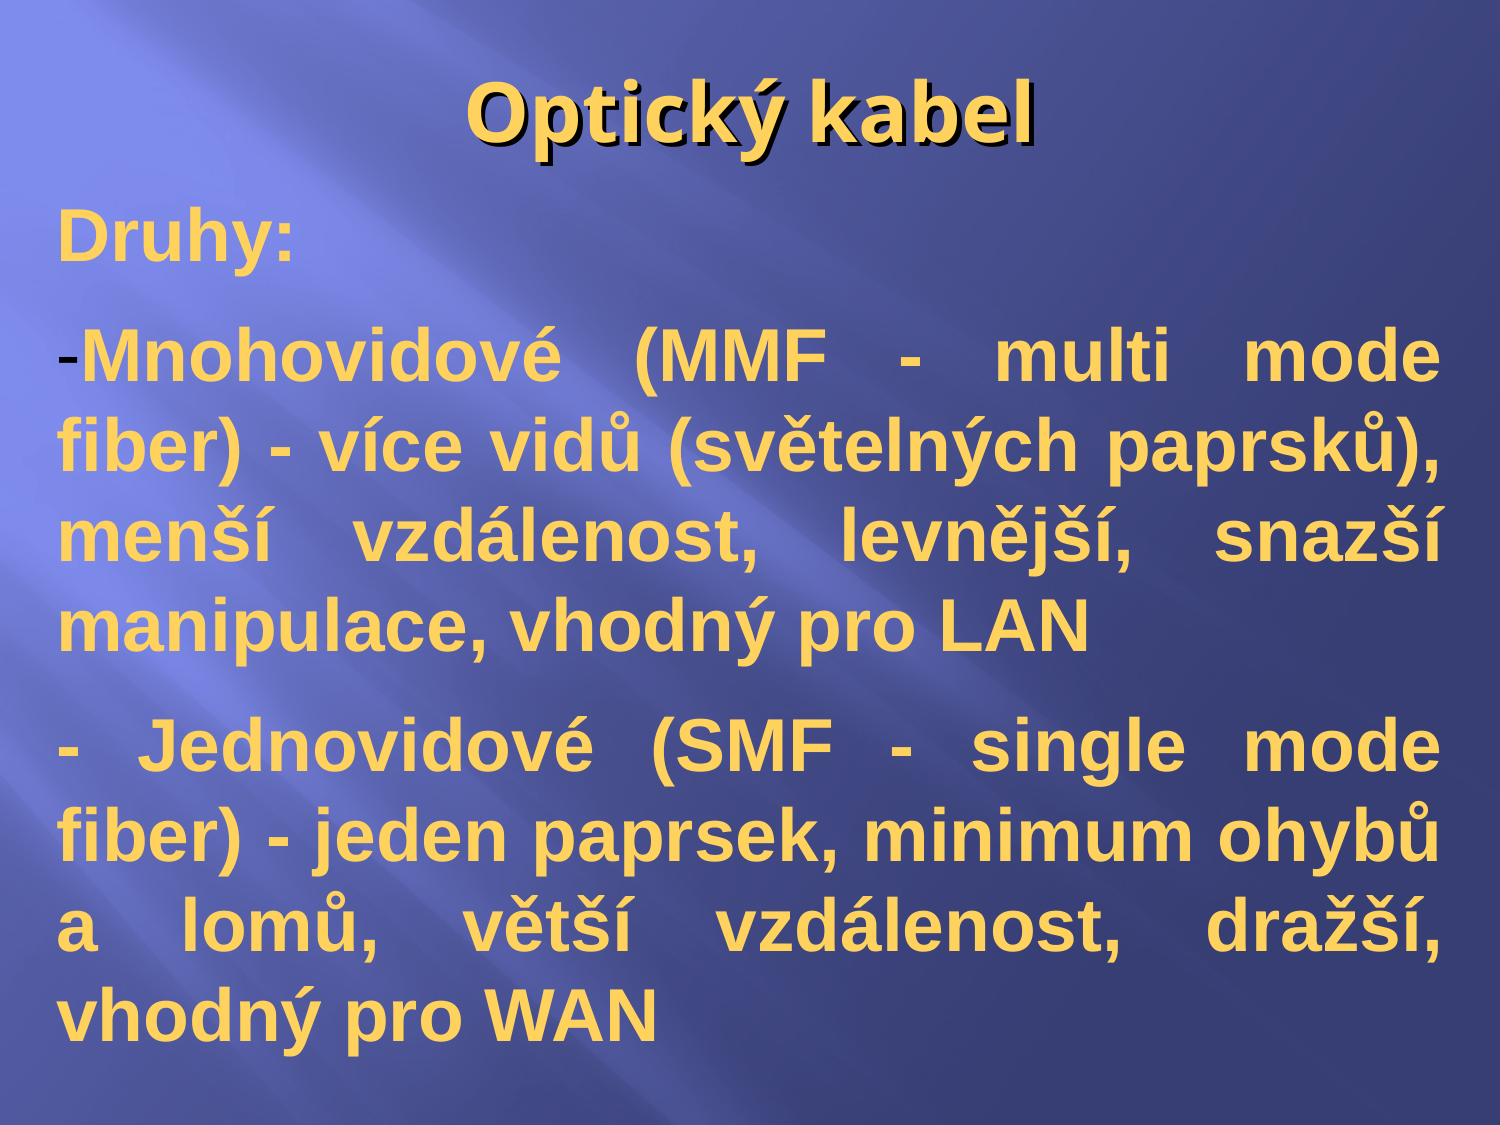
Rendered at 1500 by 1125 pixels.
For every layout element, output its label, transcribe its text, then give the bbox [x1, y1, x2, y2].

text_box Druhy: Mnohovidové (MMF - multi mode fiber) - více vidů (světelných paprsků), menší vzdálenost, levnější, snazší manipulace, vhodný pro LAN - Jednovidové (SMF - single mode fiber) - jeden paprsek, minimum ohybů a lomů, větší vzdálenost, dražší, vhodný pro WAN [41, 172, 1459, 1071]
title Optický kabel [64, 45, 1436, 172]
